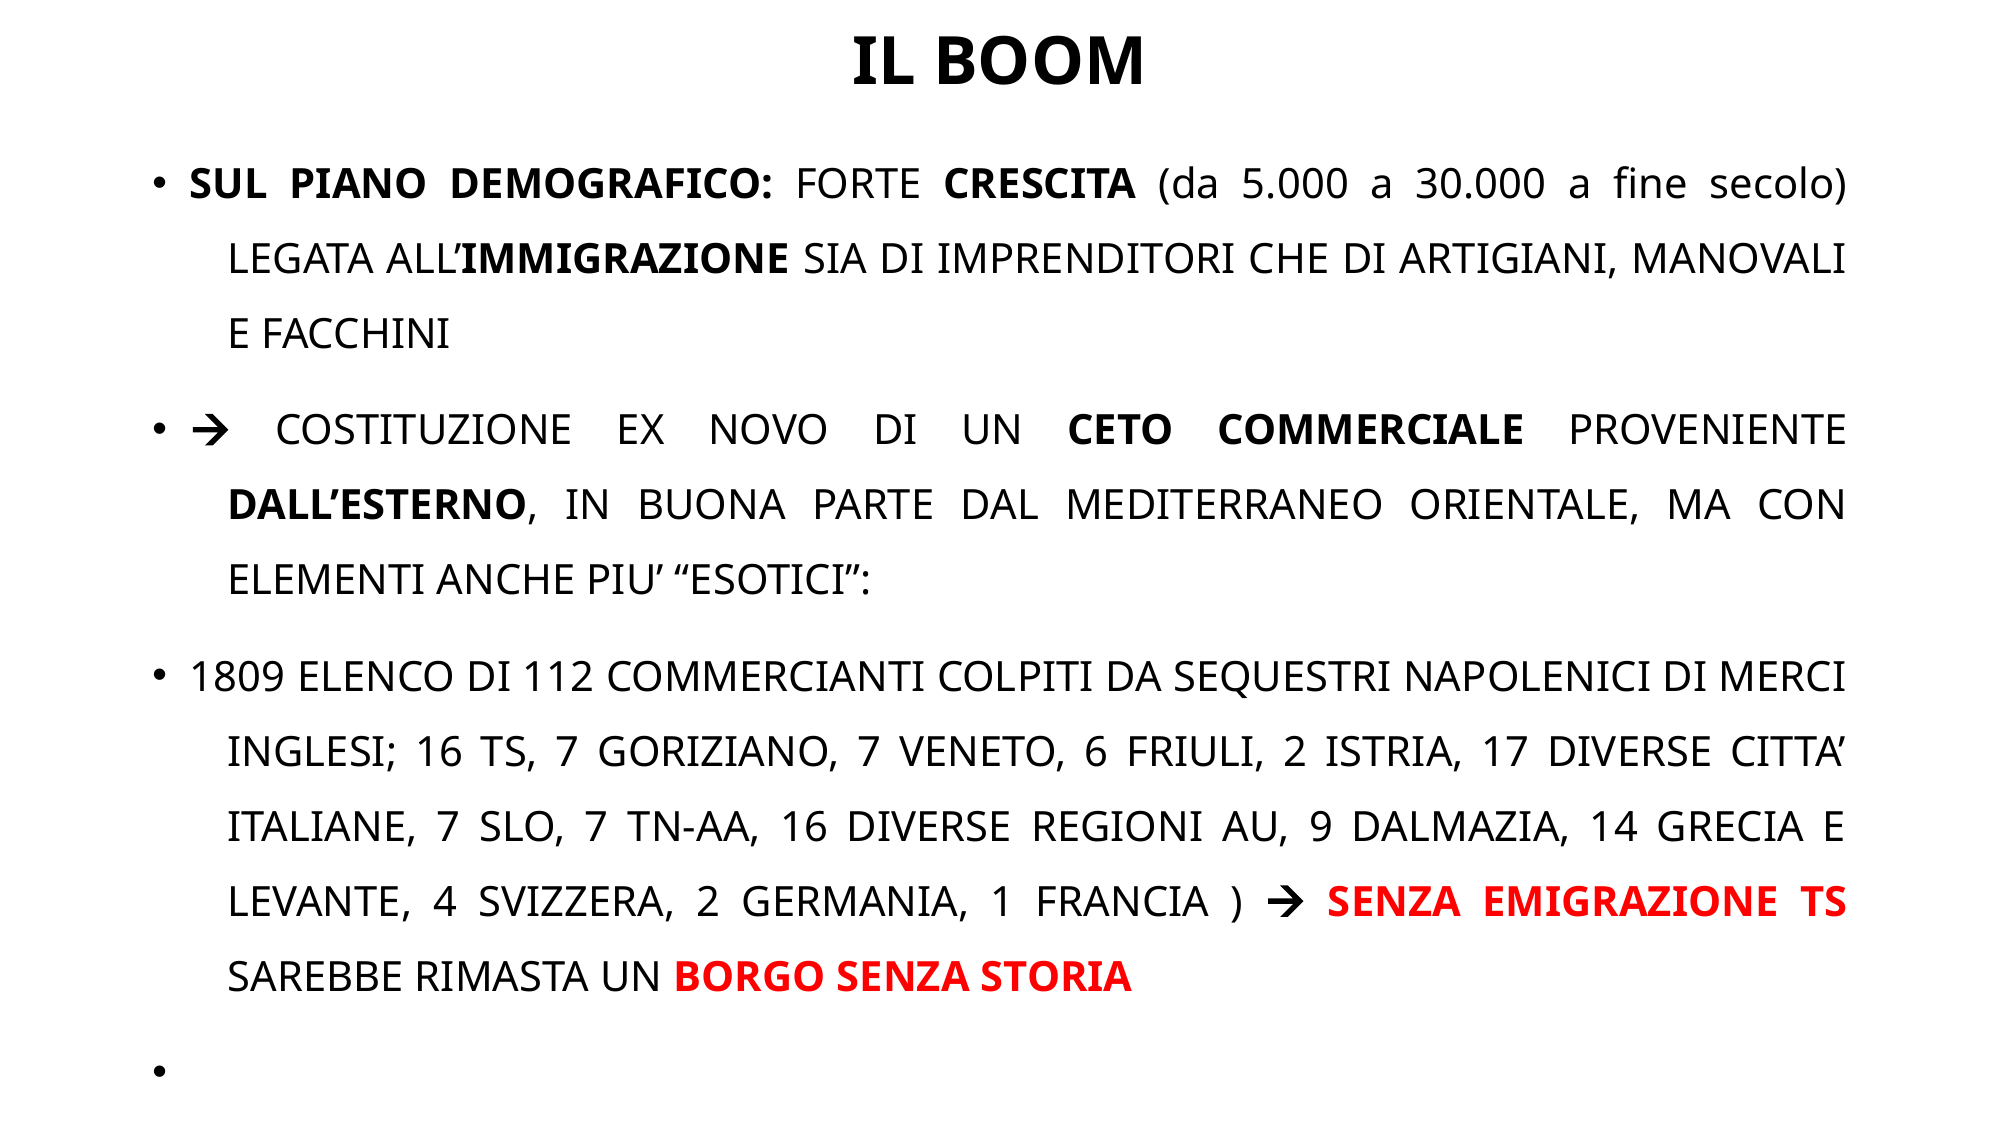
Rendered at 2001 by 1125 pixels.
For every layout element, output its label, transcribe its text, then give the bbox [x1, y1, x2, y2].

list SUL PIANO DEMOGRAFICO: FORTE CRESCITA (da 5.000 a 30.000 a fine secolo) LEGATA ALL’IMMIGRAZIONE SIA DI IMPRENDITORI CHE DI ARTIGIANI, MANOVALI E FACCHINI  COSTITUZIONE EX NOVO DI UN CETO COMMERCIALE PROVENIENTE DALL’ESTERNO, IN BUONA PARTE DAL MEDITERRANEO ORIENTALE, MA CON ELEMENTI ANCHE PIU’ “ESOTICI”: 1809 ELENCO DI 112 COMMERCIANTI COLPITI DA SEQUESTRI NAPOLENICI DI MERCI INGLESI; 16 TS, 7 GORIZIANO, 7 VENETO, 6 FRIULI, 2 ISTRIA, 17 DIVERSE CITTA’ ITALIANE, 7 SLO, 7 TN-AA, 16 DIVERSE REGIONI AU, 9 DALMAZIA, 14 GRECIA E LEVANTE, 4 SVIZZERA, 2 GERMANIA, 1 FRANCIA )  SENZA EMIGRAZIONE TS SAREBBE RIMASTA UN BORGO SENZA STORIA [137, 124, 1863, 1014]
title IL BOOM [137, 15, 1863, 112]
